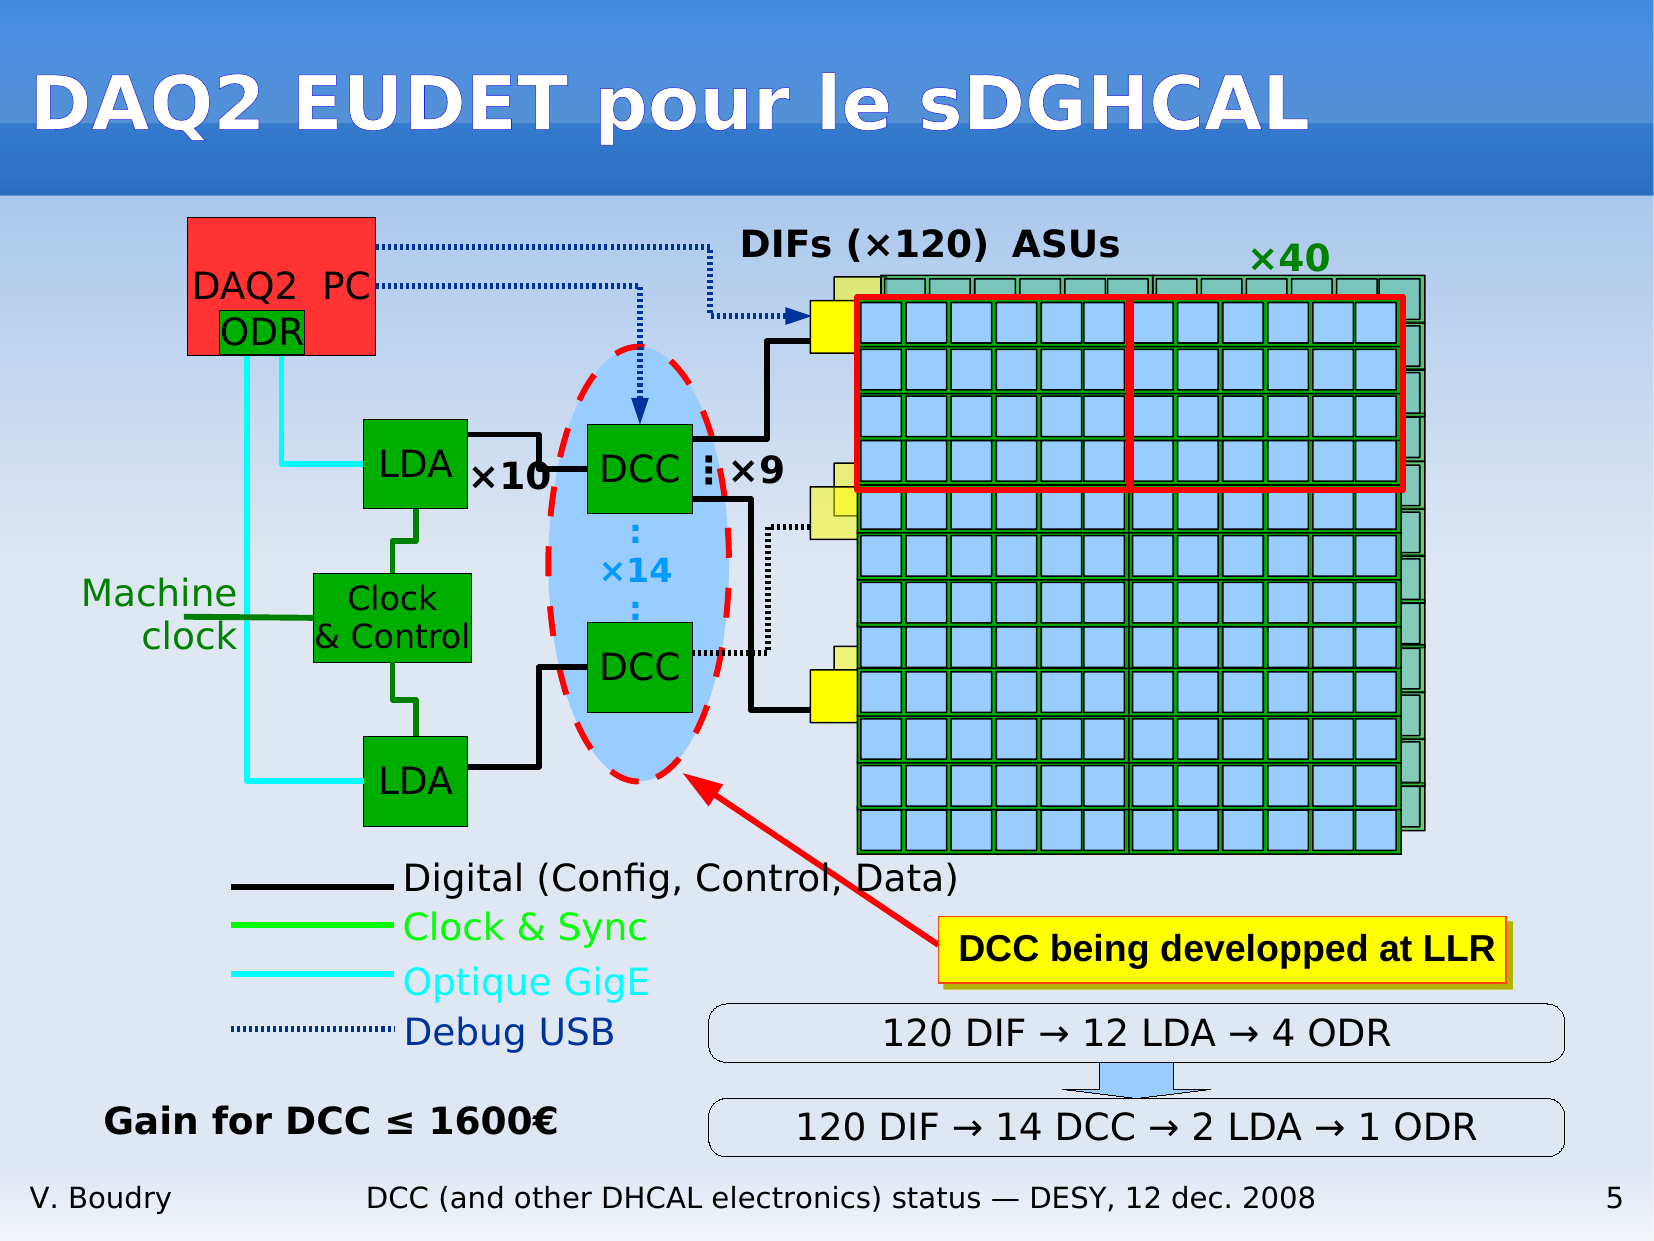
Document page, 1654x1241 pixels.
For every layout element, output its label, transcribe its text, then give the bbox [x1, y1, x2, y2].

text_box DAQ2 PC [187, 217, 376, 356]
title DAQ2 EUDET pour le sDGHCAL [29, 0, 1654, 208]
text_box LDA [435, 454, 445, 467]
text_box LDA [363, 736, 468, 827]
text_box Debug USB [385, 1000, 634, 1065]
text_box [860, 300, 1126, 487]
text_box [559, 503, 729, 782]
text_box DCC [587, 622, 693, 713]
text_box [548, 472, 587, 664]
text_box [1134, 300, 1400, 487]
text_box [1062, 1062, 1211, 1099]
text_box ⋮×9 [672, 438, 804, 503]
text_box ODR [219, 310, 305, 355]
text_box : ×14 : [580, 502, 691, 647]
text_box Machine clock [66, 564, 244, 667]
text_box ×40 [1229, 225, 1349, 291]
text_box ASUs [997, 215, 1136, 274]
text_box Clock & Control [313, 573, 472, 663]
text_box [563, 346, 712, 466]
text_box [810, 275, 1425, 855]
text_box ×10 [450, 444, 570, 509]
text_box DCC [587, 424, 693, 502]
text_box DCC being developped at LLR [938, 916, 1506, 983]
text_box Clock & Sync [384, 895, 666, 960]
text_box Digital (Config, Control, Data) [384, 846, 977, 911]
text_box Gain for DCC ≤ 1600€ [88, 1092, 575, 1151]
text_box DCC [660, 457, 672, 479]
text_box Optique GigE [385, 950, 669, 1015]
text_box 120 DIF → 12 LDA → 4 ODR [708, 1003, 1565, 1063]
picture [0, 0, 1654, 1241]
text_box DIFs (×120) [724, 215, 997, 274]
text_box 120 DIF → 14 DCC → 2 LDA → 1 ODR [708, 1098, 1565, 1157]
text_box LDA [363, 419, 468, 509]
